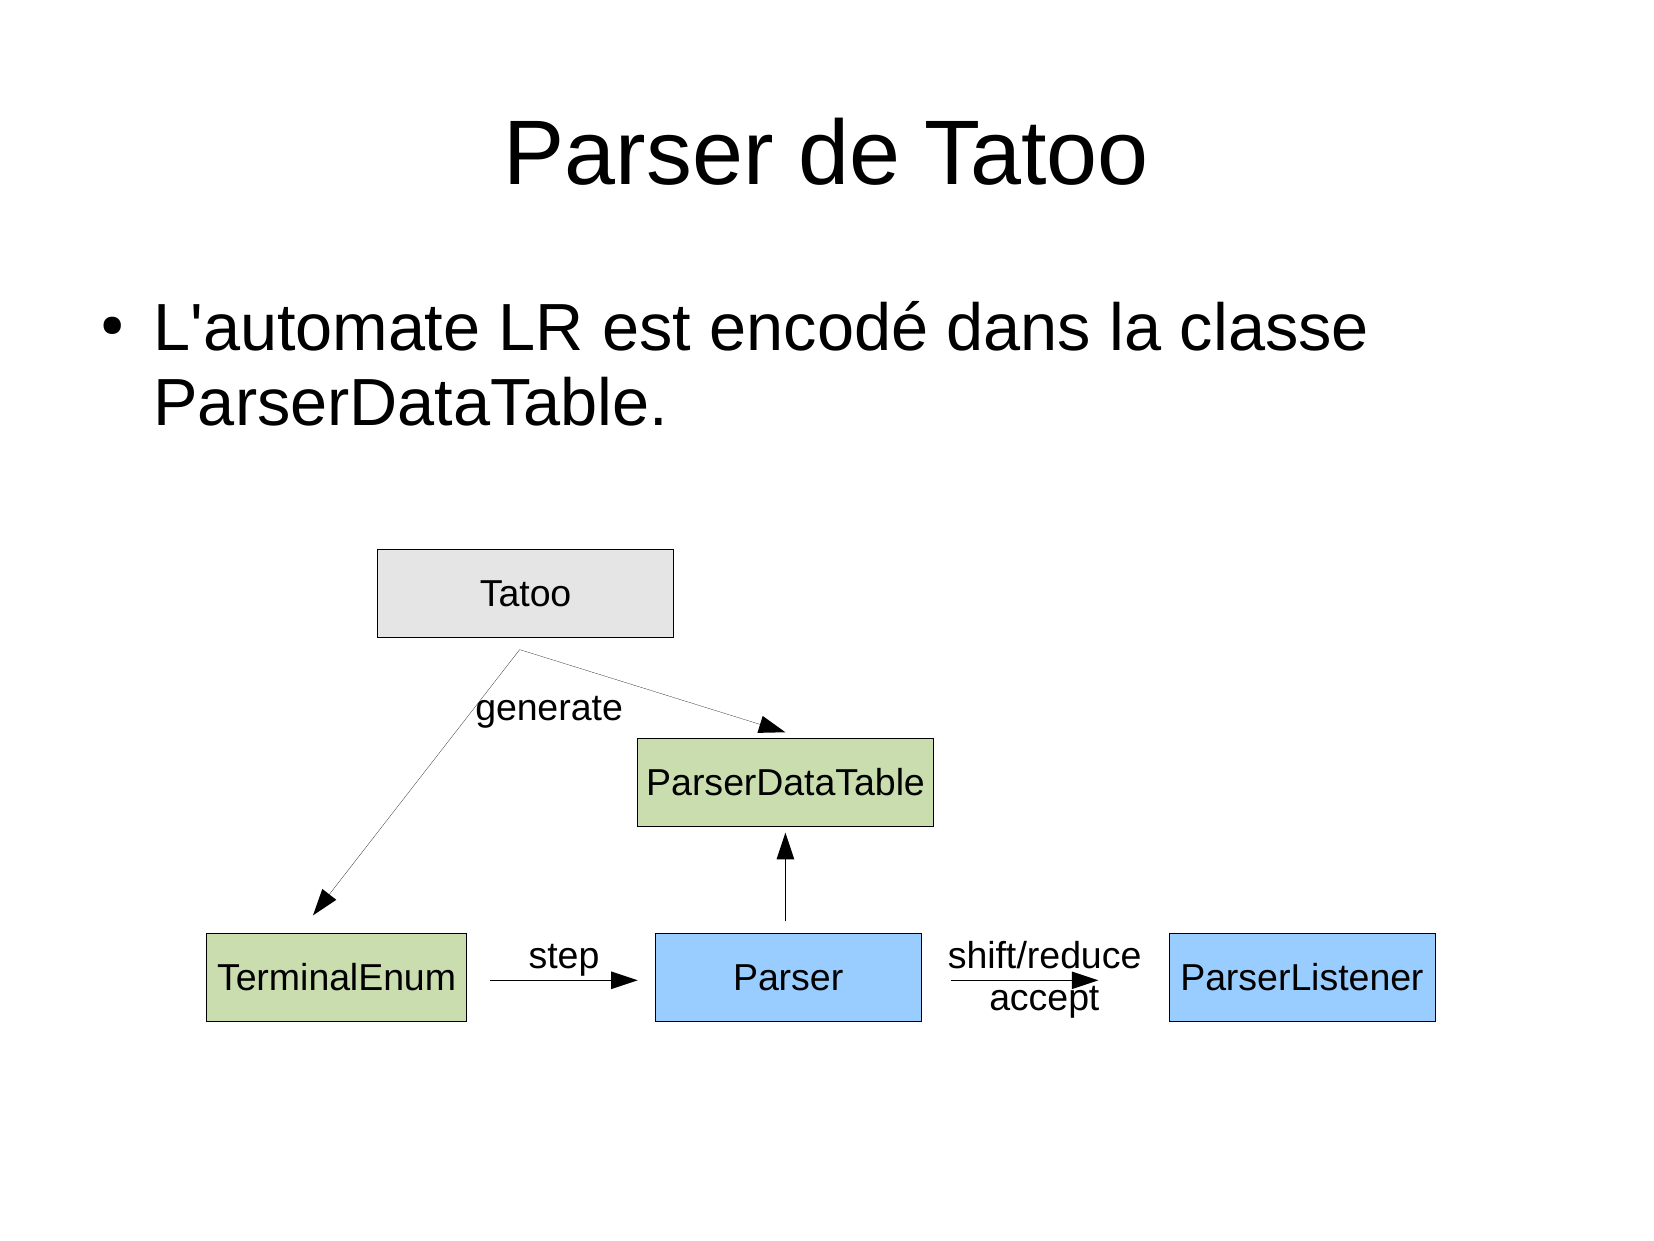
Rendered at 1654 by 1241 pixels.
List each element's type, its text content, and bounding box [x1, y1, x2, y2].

title Parser de Tatoo [82, 49, 1571, 257]
list L'automate LR est encodé dans la classe ParserDataTable. [82, 290, 1571, 473]
text_box generate [460, 679, 639, 736]
text_box step [513, 927, 614, 984]
text_box ParserListener [1169, 933, 1436, 1022]
text_box Tatoo [377, 549, 674, 638]
text_box Parser [655, 933, 922, 1022]
text_box generate [460, 679, 495, 724]
text_box TerminalEnum [206, 933, 467, 1022]
text_box ParserDataTable [637, 738, 934, 827]
text_box shift/reduce accept [933, 927, 1157, 1026]
